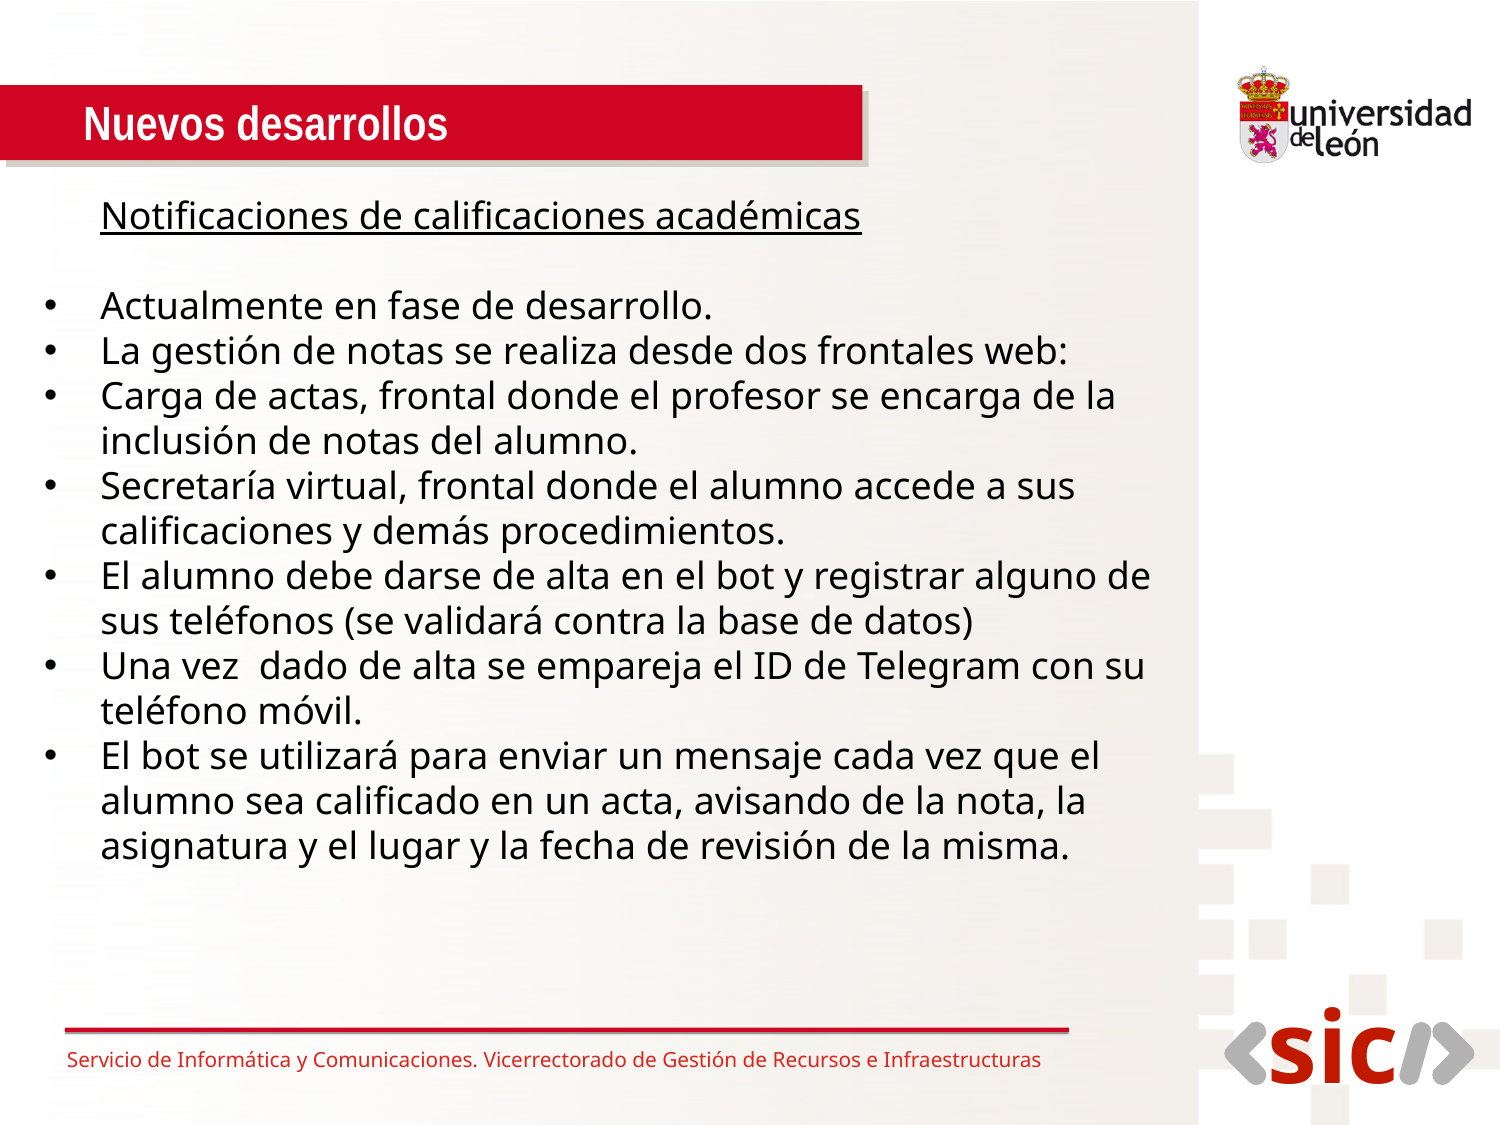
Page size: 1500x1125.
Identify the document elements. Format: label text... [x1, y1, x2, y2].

text_box Nuevos desarrollos [68, 85, 465, 158]
text_box <sic/> [1175, 975, 1500, 1111]
text_box Notificaciones de calificaciones académicas Actualmente en fase de desarrollo. La gestión de notas se realiza desde dos frontales web: Carga de actas, frontal donde el profesor se encarga de la inclusión de notas del alumno. Secretaría virtual, frontal donde el alumno accede a sus calificaciones y demás procedimientos. El alumno debe darse de alta en el bot y registrar alguno de sus teléfonos (se validará contra la base de datos) Una vez dado de alta se empareja el ID de Telegram con su teléfono móvil. El bot se utilizará para enviar un mensaje cada vez que el alumno sea calificado en un acta, avisando de la nota, la asignatura y el lugar y la fecha de revisión de la misma. [29, 184, 1176, 875]
picture [0, 1, 1500, 1125]
